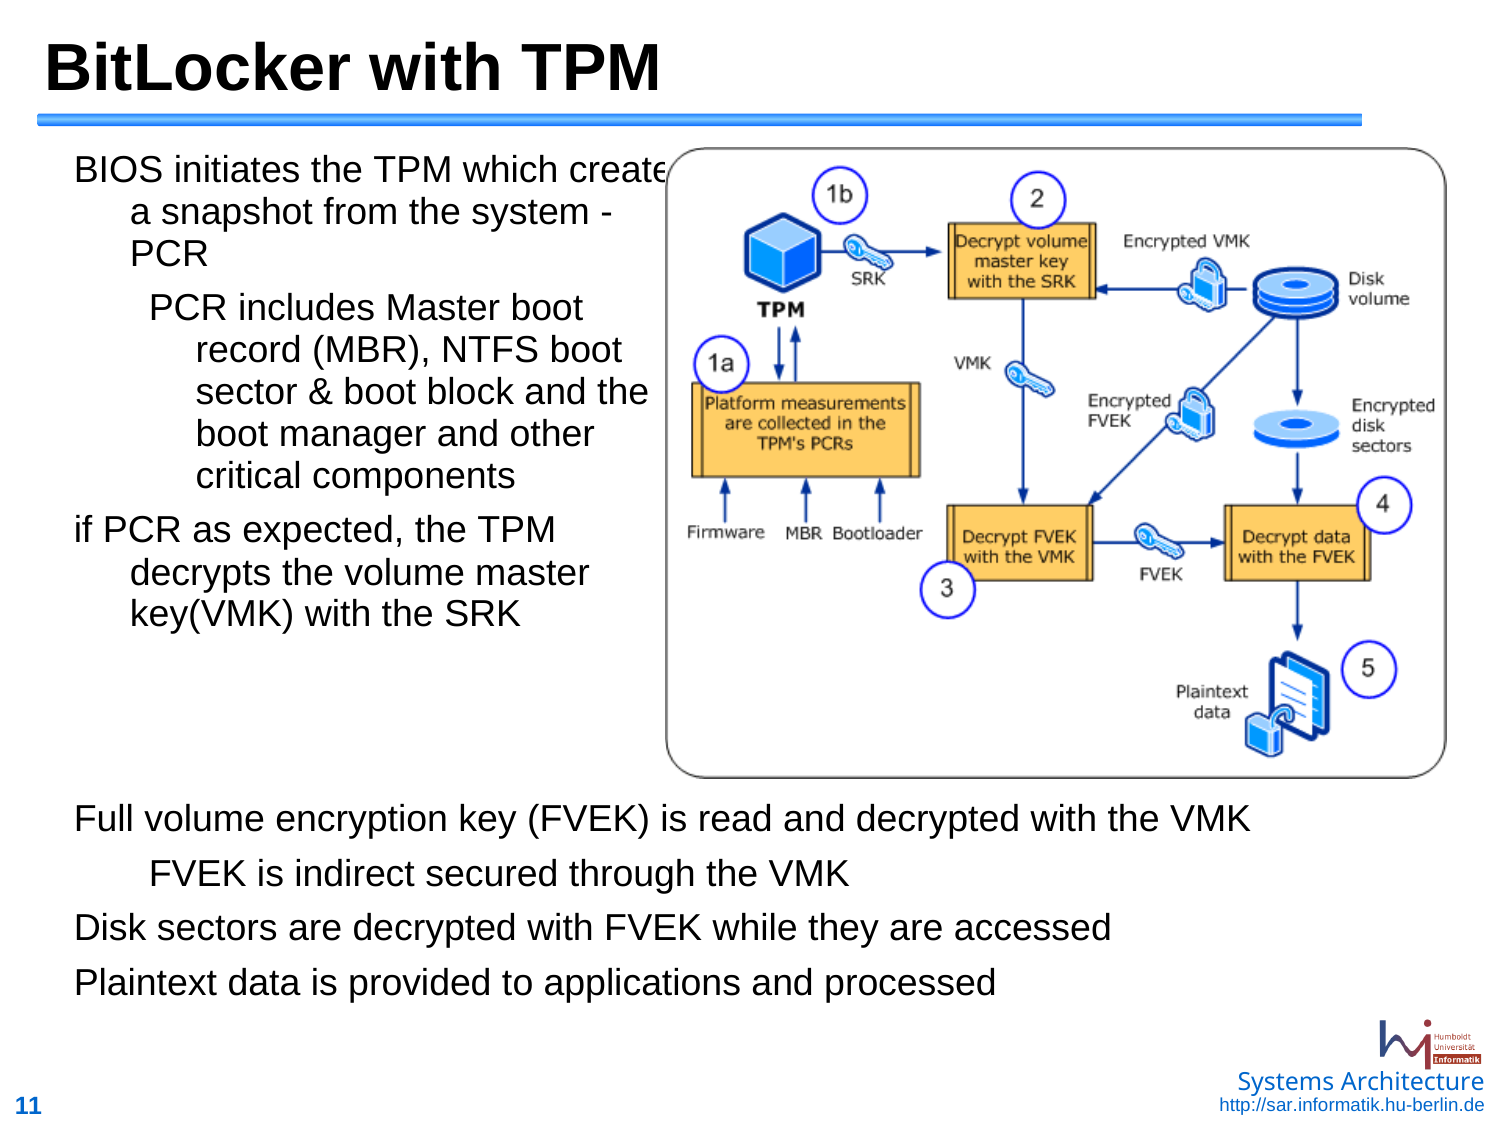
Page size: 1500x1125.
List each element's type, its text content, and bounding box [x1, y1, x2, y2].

title BitLocker with TPM [29, 16, 1500, 118]
text_box BIOS initiates the TPM which creates a snapshot from the system - PCR PCR includes Master boot record (MBR), NTFS boot sector & boot block and the boot manager and other critical components if PCR as expected, the TPM decrypts the volume master key(VMK) with the SRK [59, 140, 709, 739]
picture [665, 147, 1447, 779]
picture [1376, 1059, 1483, 1071]
list [29, 137, 1500, 1059]
text_box Full volume encryption key (FVEK) is read and decrypted with the VMK FVEK is indirect secured through the VMK Disk sectors are decrypted with FVEK while they are accessed Plaintext data is provided to applications and processed [59, 790, 1329, 1125]
